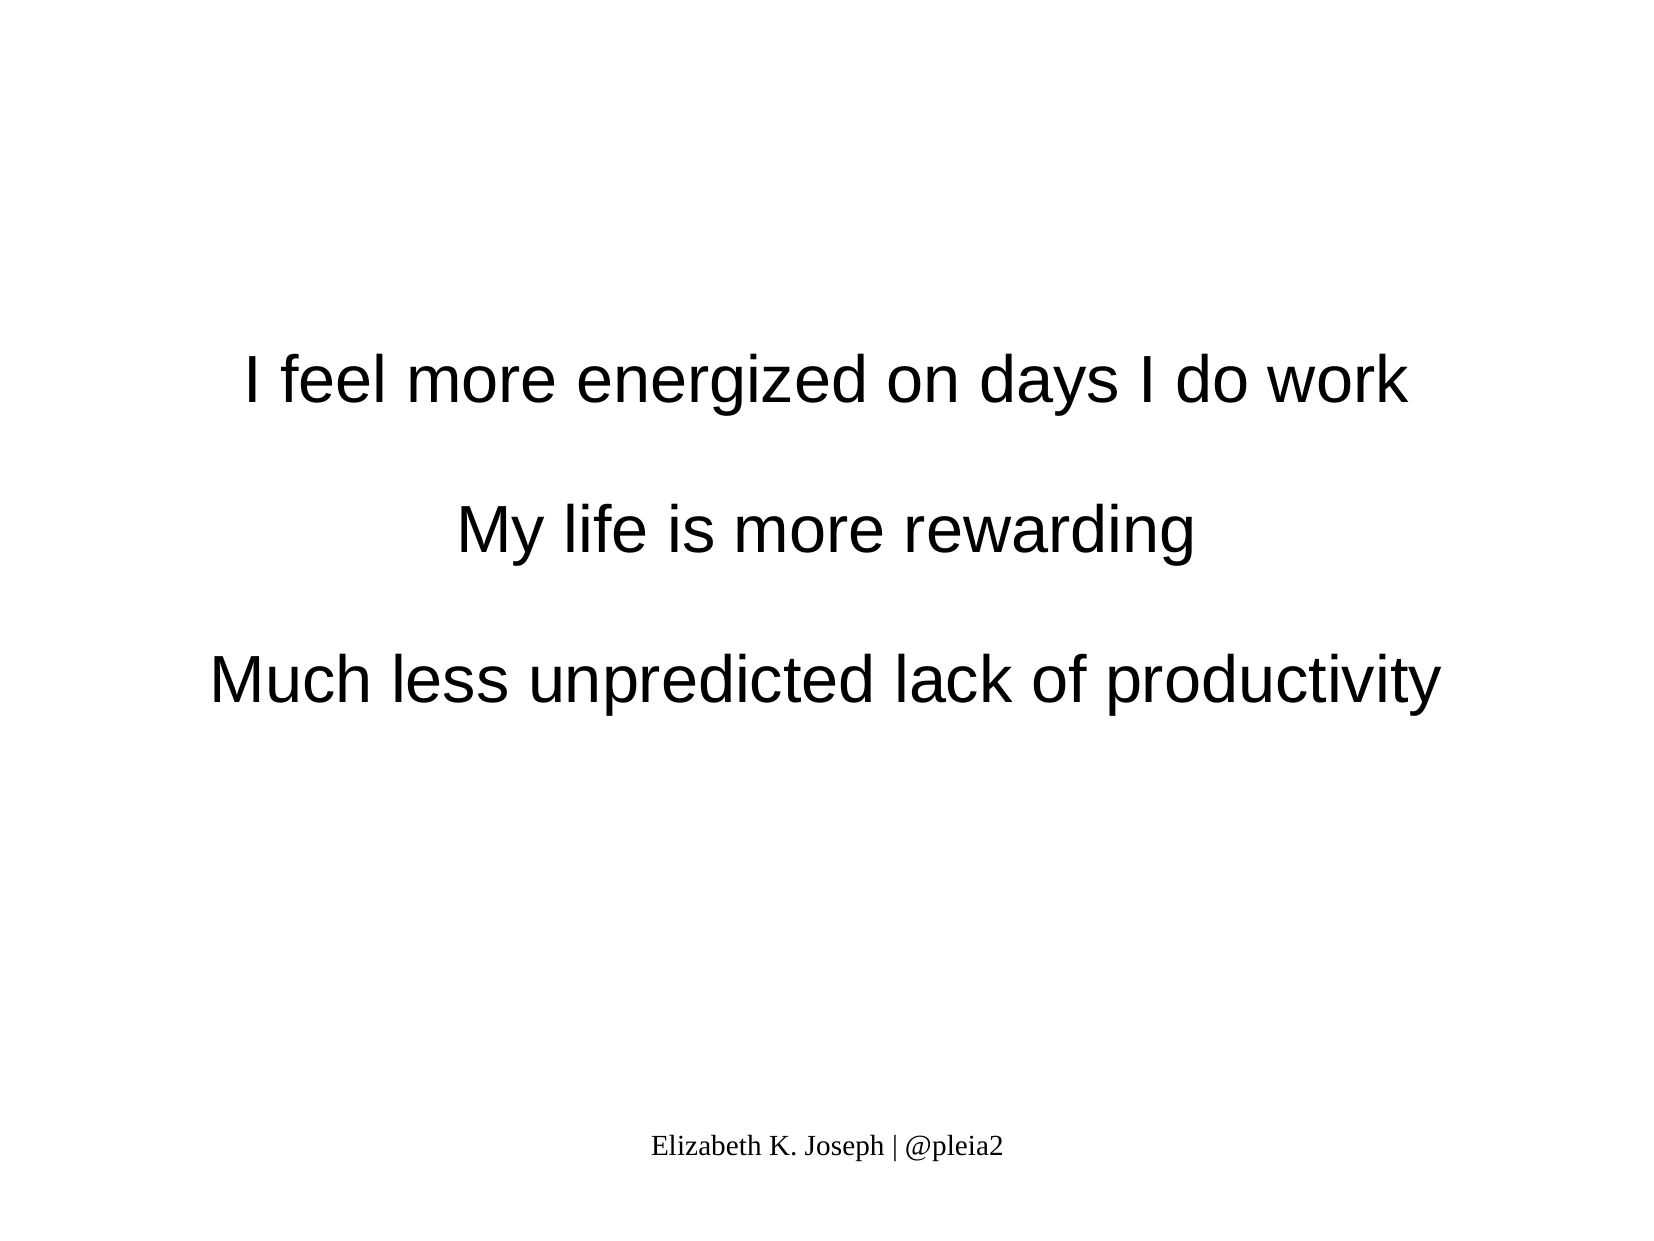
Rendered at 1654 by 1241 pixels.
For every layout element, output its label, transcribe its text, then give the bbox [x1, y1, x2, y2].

subtitle I feel more energized on days I do work My life is more rewarding Much less unpredicted lack of productivity [82, 49, 1571, 1010]
